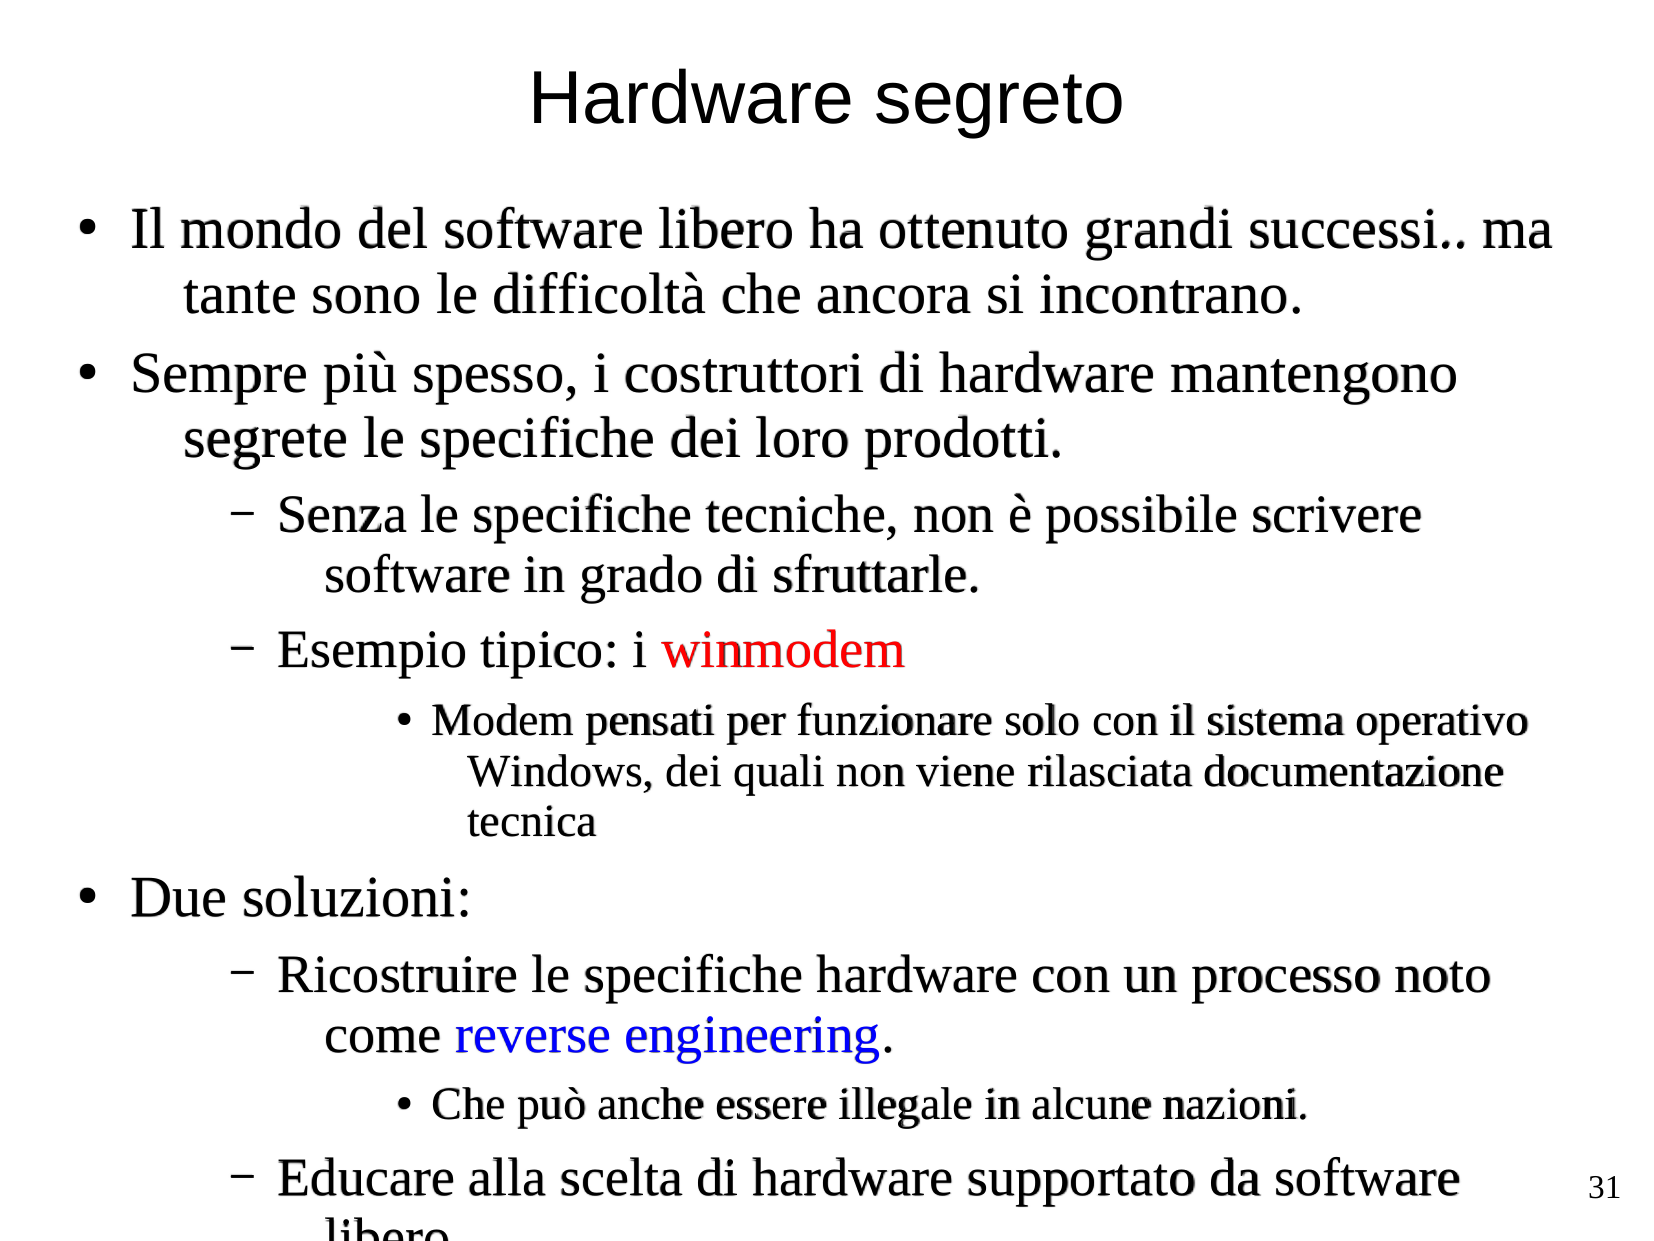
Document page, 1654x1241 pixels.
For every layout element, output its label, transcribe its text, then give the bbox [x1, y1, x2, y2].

list Il mondo del software libero ha ottenuto grandi successi.. ma tante sono le difficoltà che ancora si incontrano. Sempre più spesso, i costruttori di hardware mantengono segrete le specifiche dei loro prodotti. Senza le specifiche tecniche, non è possibile scrivere software in grado di sfruttarle. Esempio tipico: i winmodem Modem pensati per funzionare solo con il sistema operativo Windows, dei quali non viene rilasciata documentazione tecnica Due soluzioni: Ricostruire le specifiche hardware con un processo noto come reverse engineering. Che può anche essere illegale in alcune nazioni. Educare alla scelta di hardware supportato da software libero. [42, 196, 1612, 1187]
title Hardware segreto [37, 30, 1617, 166]
